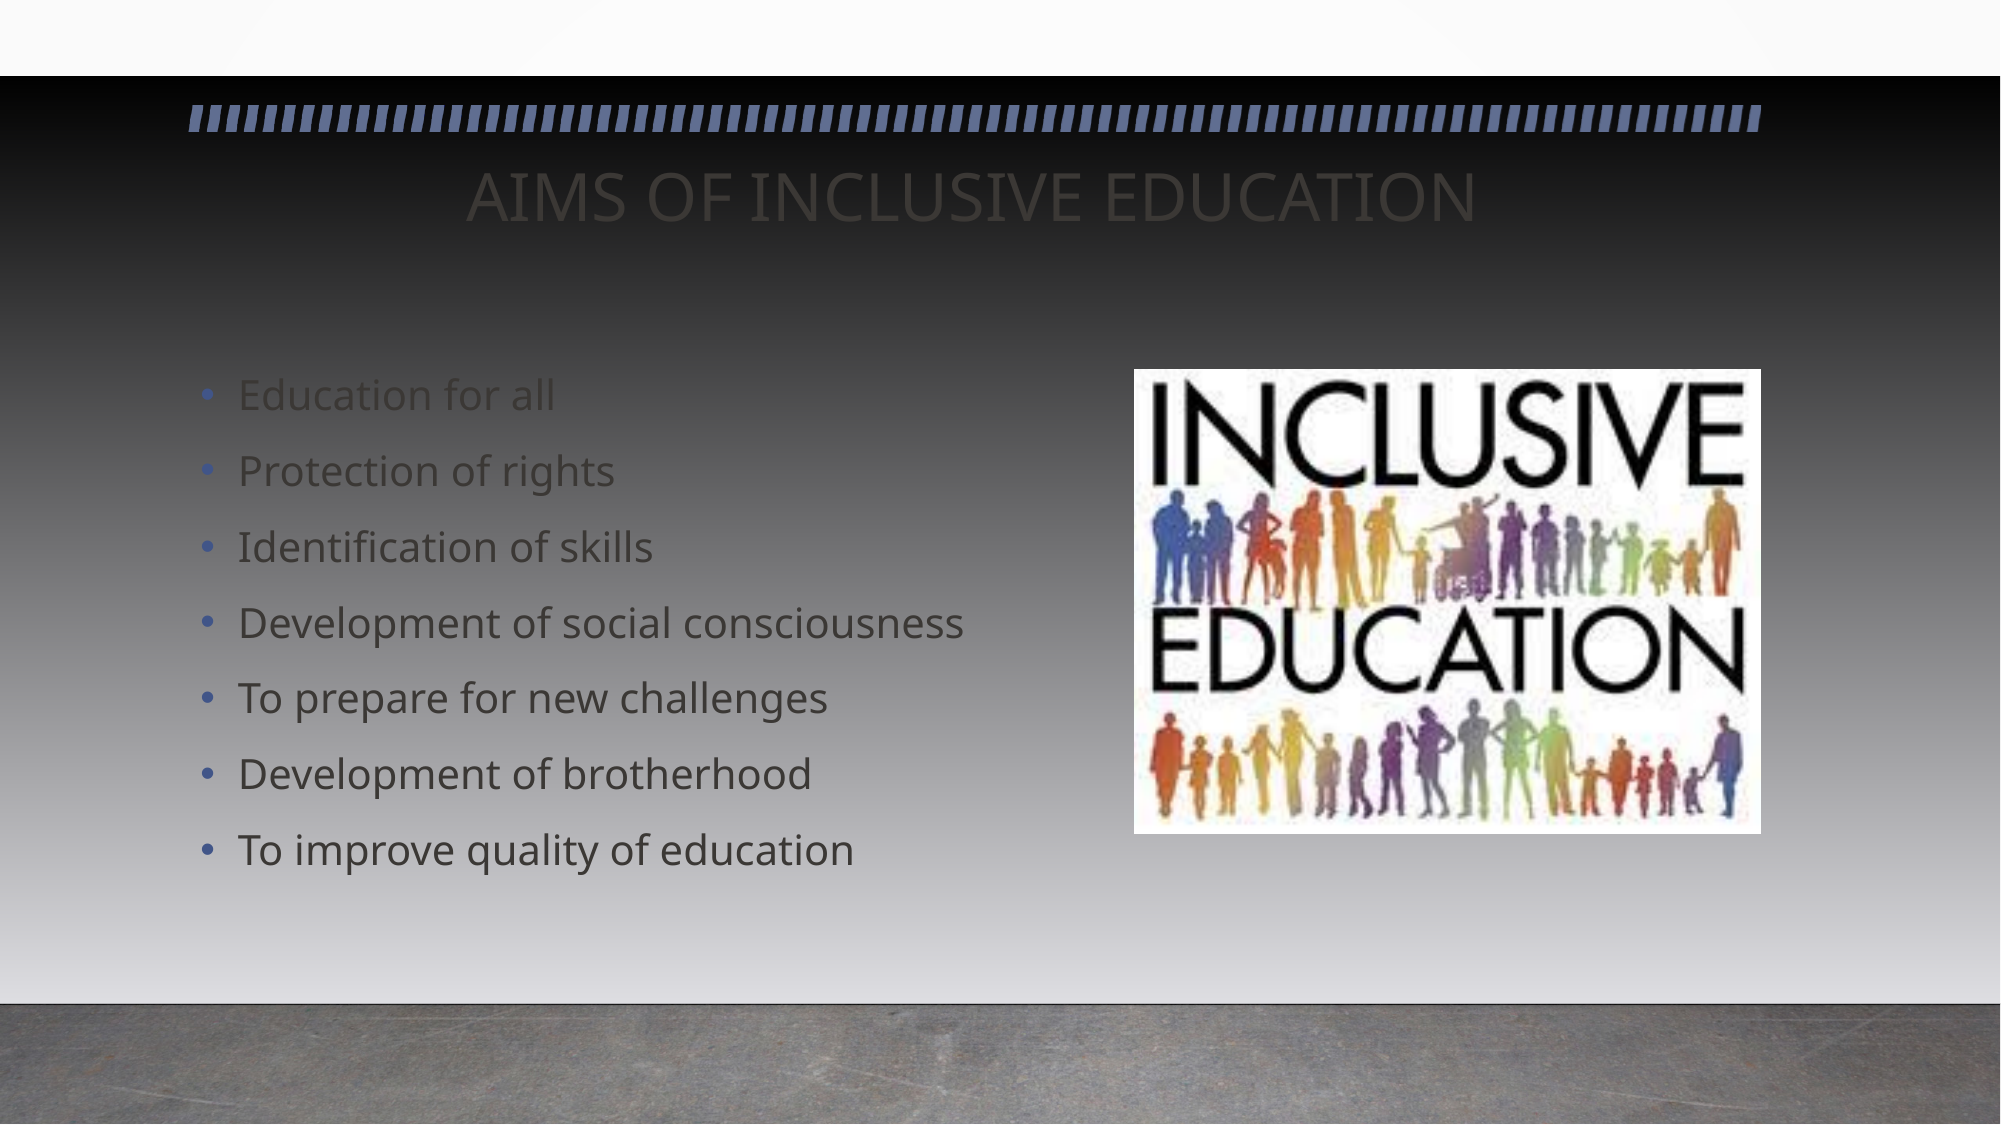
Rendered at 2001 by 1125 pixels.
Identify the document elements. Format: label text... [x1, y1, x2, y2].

picture [1134, 369, 1761, 834]
title AIMS OF INCLUSIVE EDUCATION [185, 156, 1761, 329]
list Education for all Protection of rights Identification of skills Development of social consciousness To prepare for new challenges Development of brotherhood To improve quality of education [185, 356, 1001, 897]
